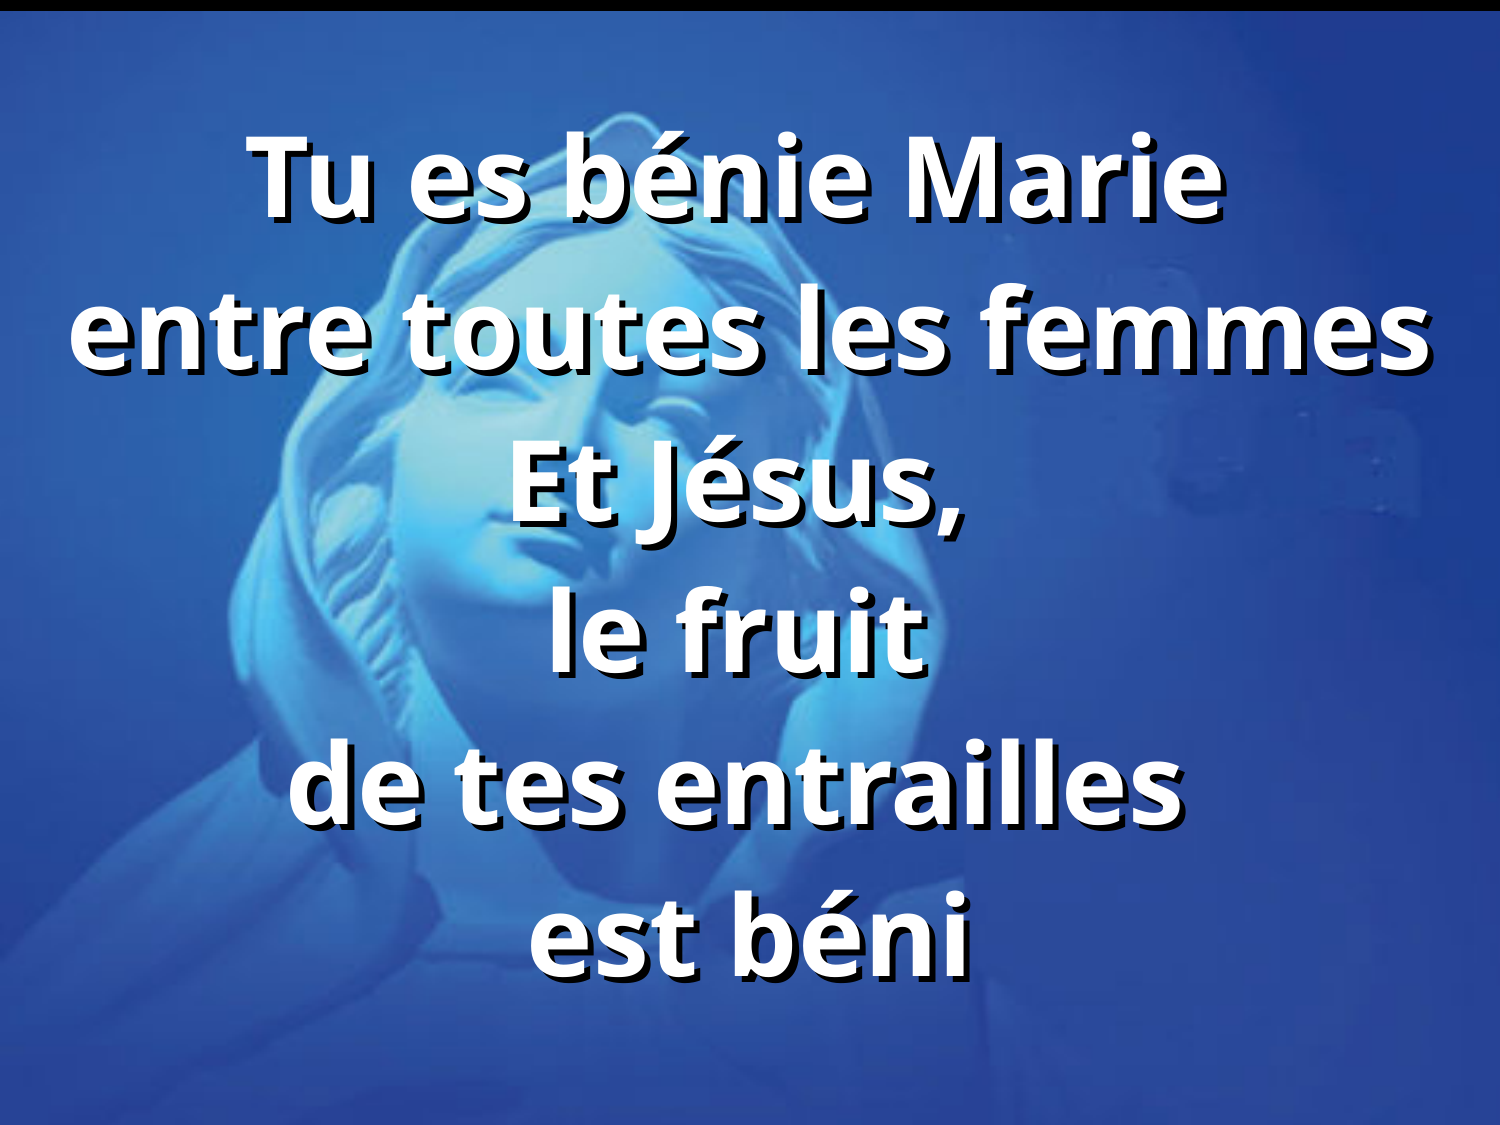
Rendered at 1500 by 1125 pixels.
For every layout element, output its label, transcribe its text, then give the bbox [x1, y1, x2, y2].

picture [0, 11, 1500, 1125]
subtitle Tu es bénie Marie entre toutes les femmes Et Jésus, le fruit de tes entrailles est béni [21, 0, 1479, 1121]
